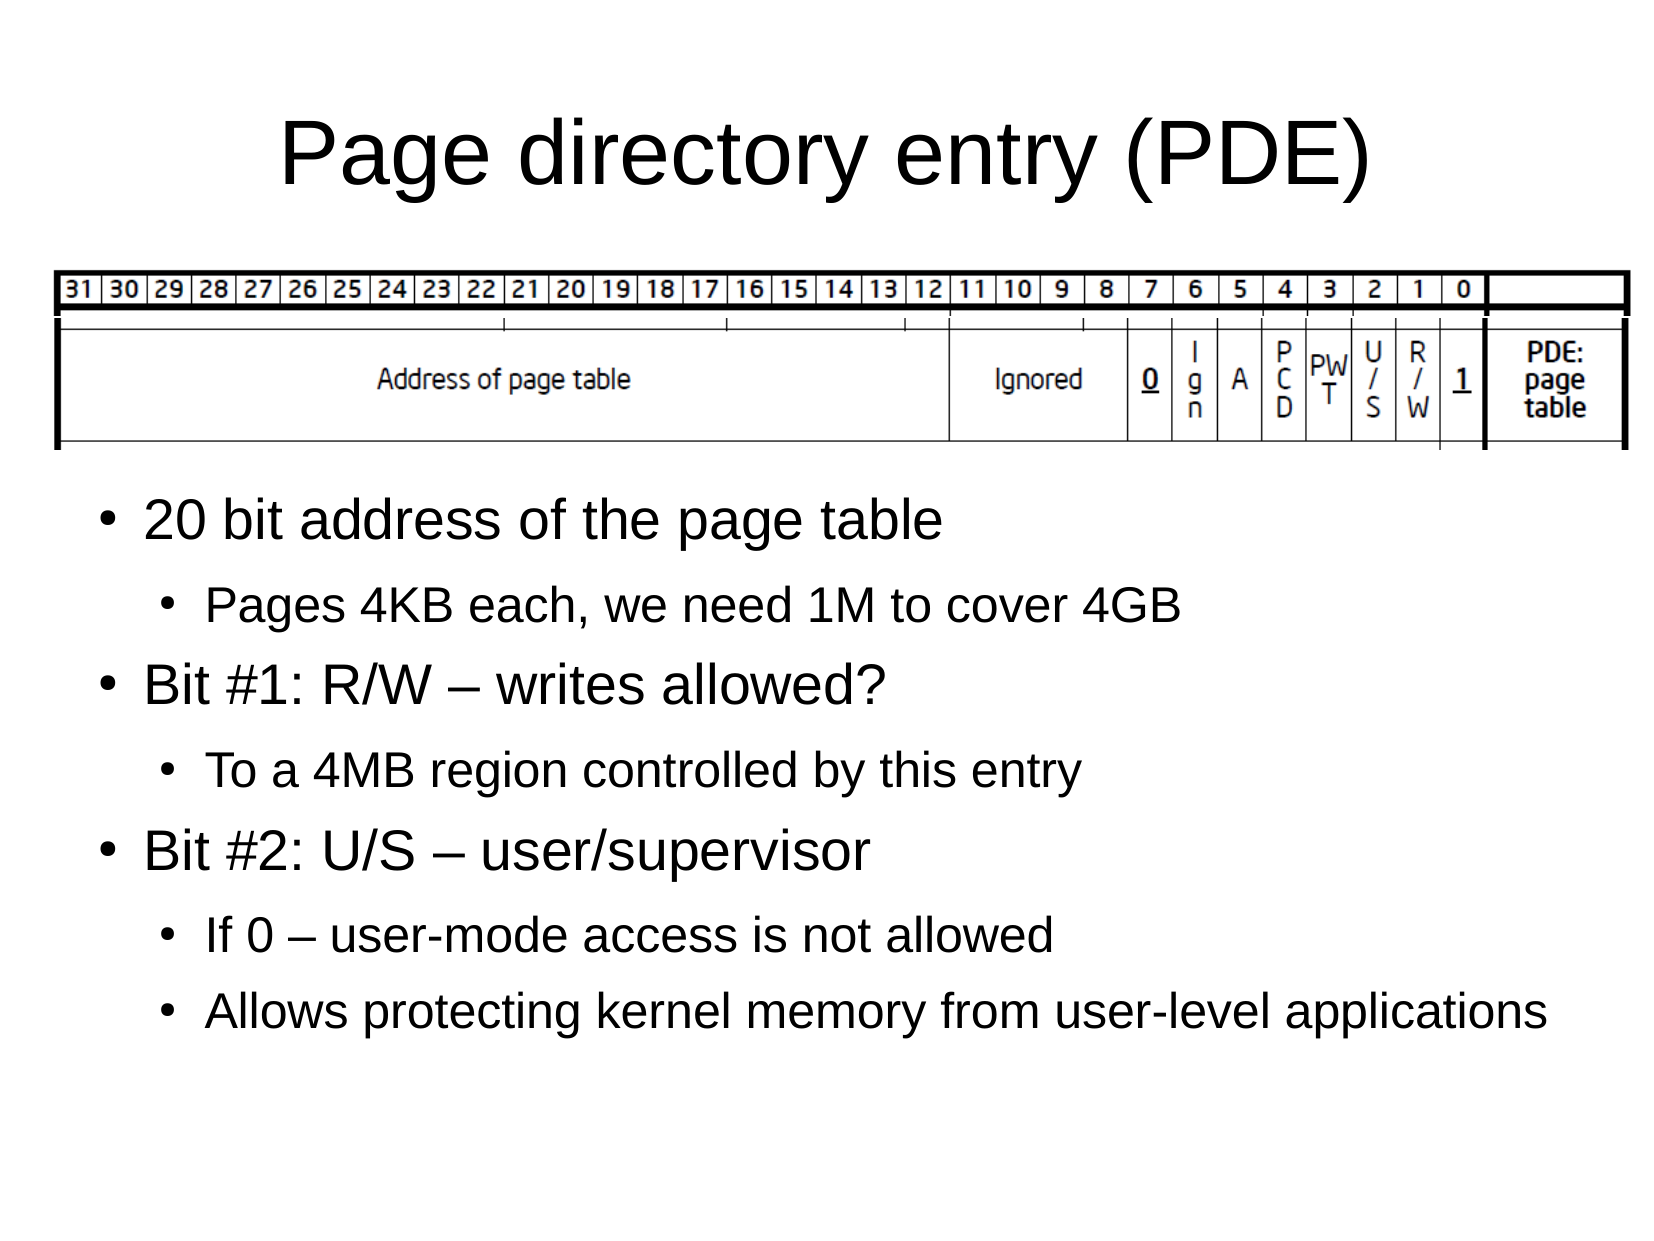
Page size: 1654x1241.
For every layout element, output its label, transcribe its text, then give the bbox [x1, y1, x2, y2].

list 20 bit address of the page table Pages 4KB each, we need 1M to cover 4GB Bit #1: R/W – writes allowed? To a 4MB region controlled by this entry Bit #2: U/S – user/supervisor If 0 – user-mode access is not allowed Allows protecting kernel memory from user-level applications [82, 487, 1571, 1088]
title Page directory entry (PDE) [82, 49, 1571, 257]
picture [37, 318, 1642, 451]
picture [42, 262, 1636, 316]
